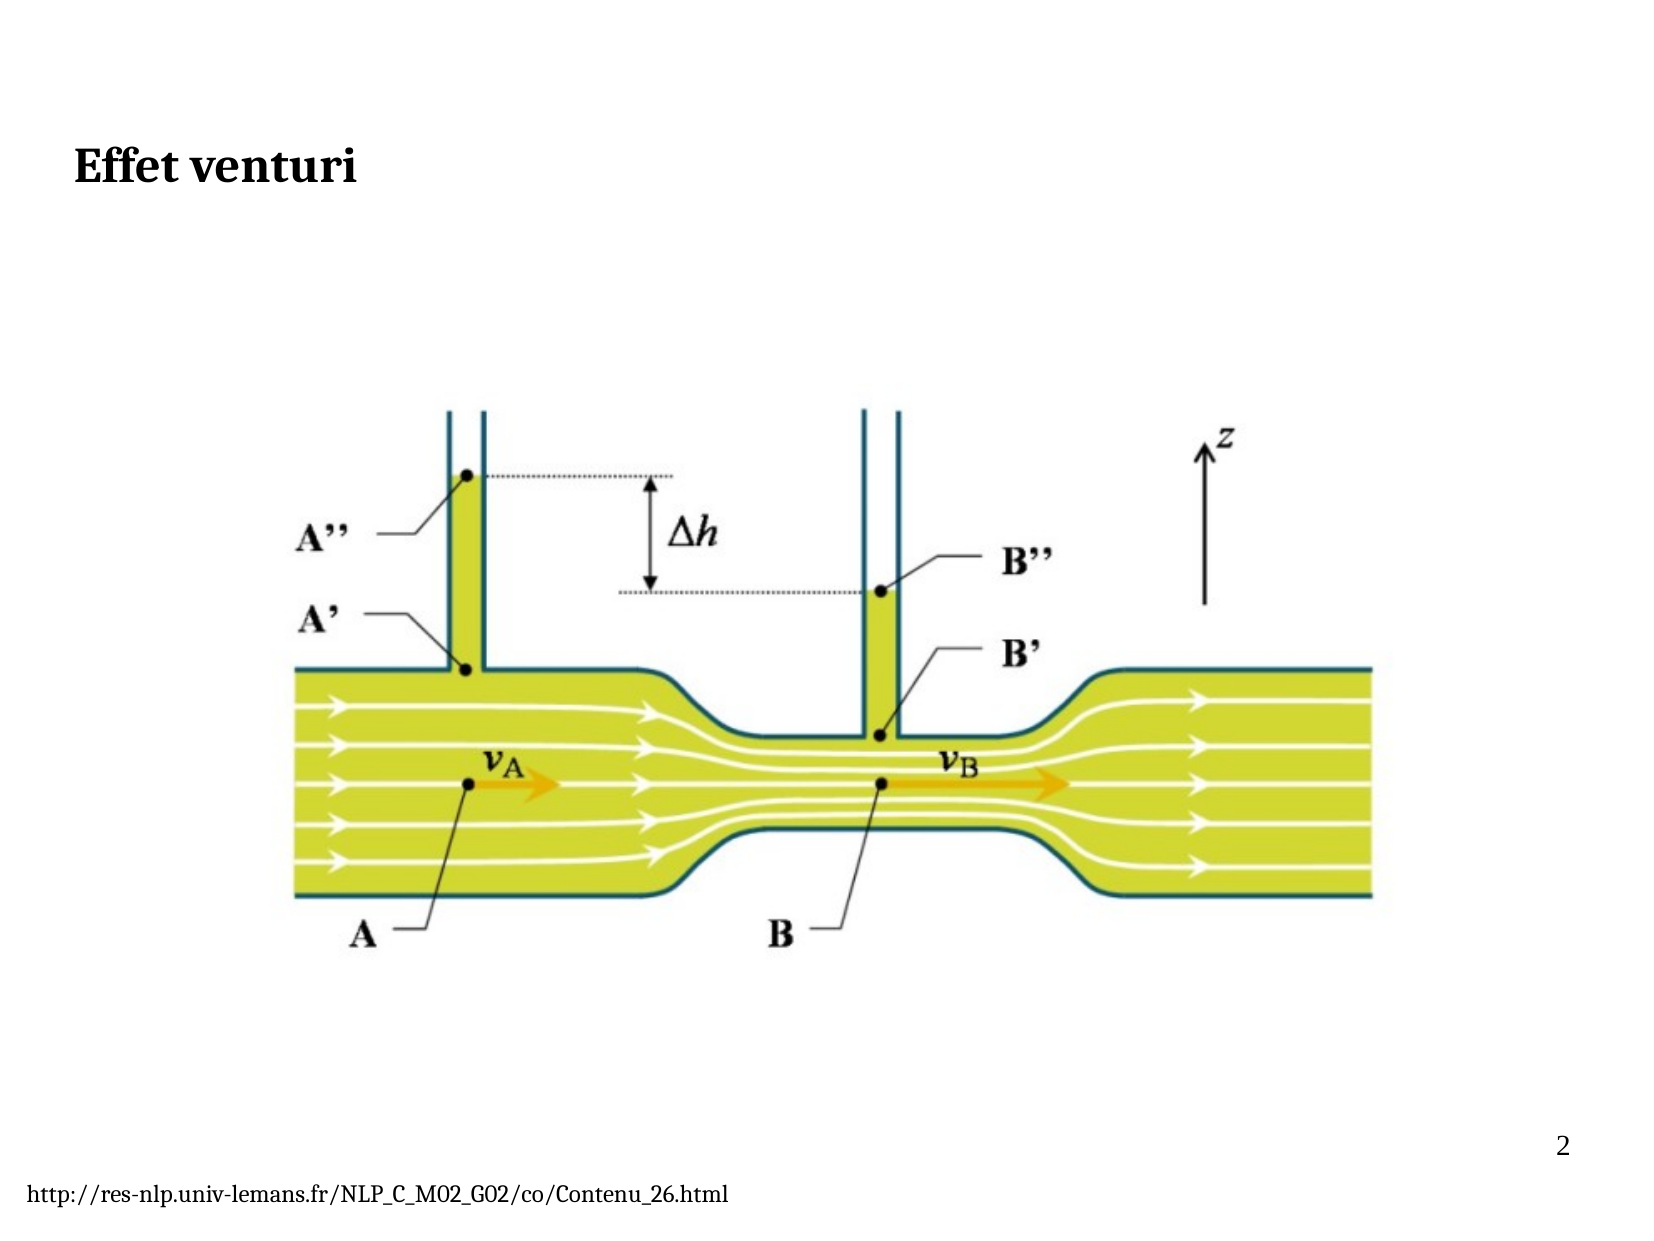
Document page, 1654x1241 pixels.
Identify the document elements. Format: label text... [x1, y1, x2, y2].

text_box Effet venturi [59, 129, 520, 262]
picture [165, 330, 1428, 968]
text_box http://res-nlp.univ-lemans.fr/NLP_C_M02_G02/co/Contenu_26.html [11, 1173, 780, 1241]
